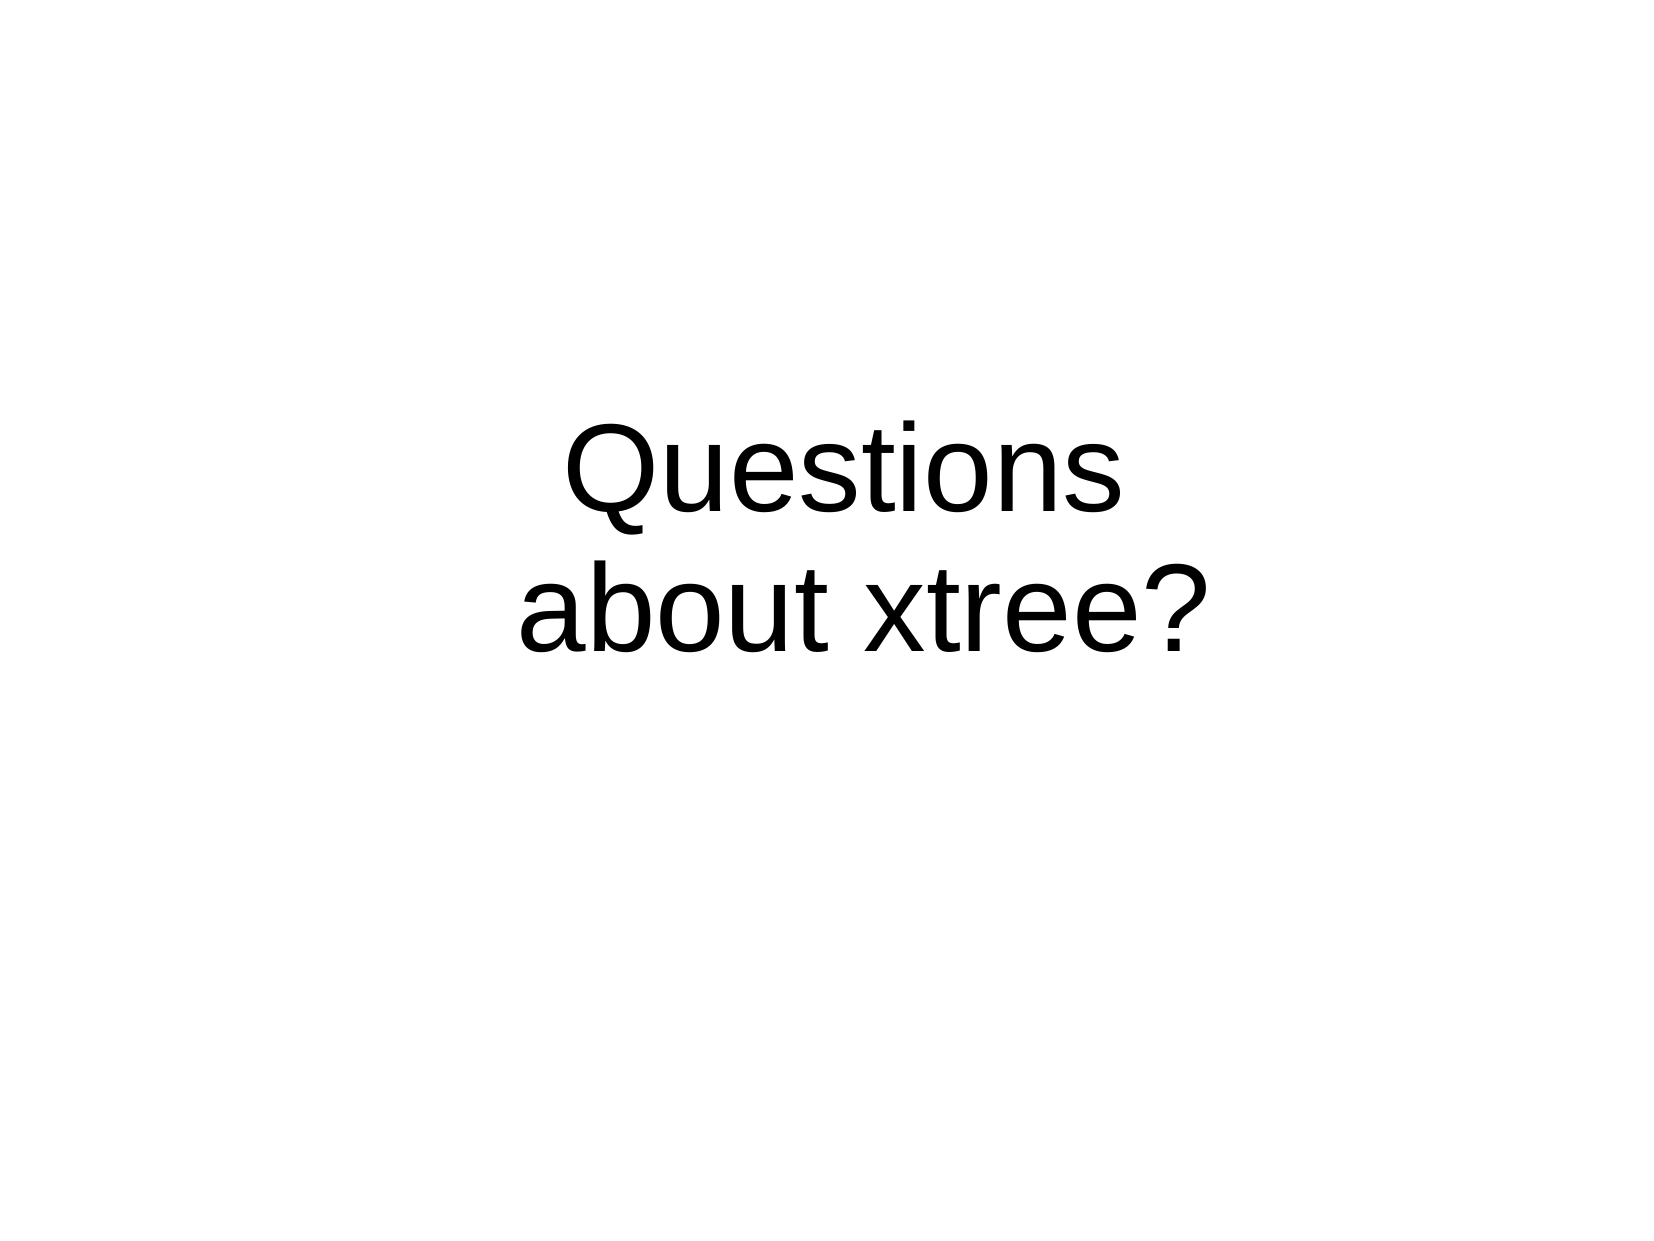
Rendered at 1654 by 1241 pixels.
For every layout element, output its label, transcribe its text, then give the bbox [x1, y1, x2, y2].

subtitle Questions about xtree? [82, 0, 1571, 1241]
